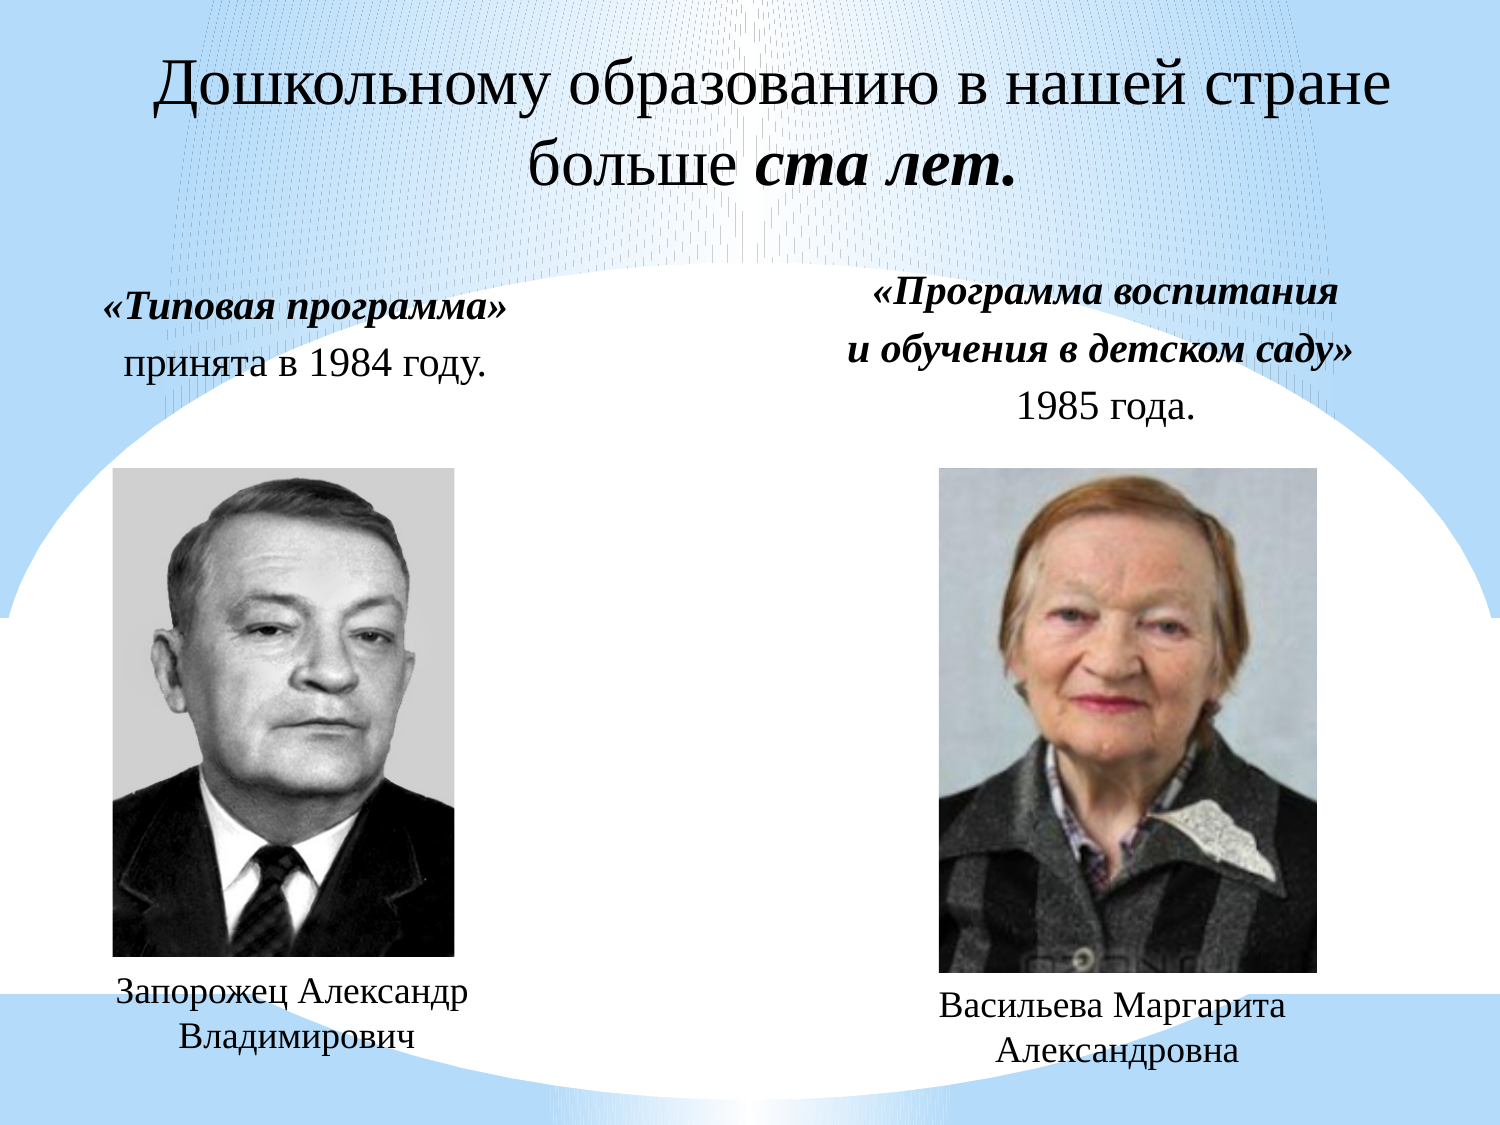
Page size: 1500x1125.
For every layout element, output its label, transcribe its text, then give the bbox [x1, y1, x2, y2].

text_box Дошкольному образованию в нашей стране больше ста лет. [76, 30, 1471, 206]
text_box «Программа воспитания и обучения в детском саду» 1985 года. [777, 248, 1436, 436]
picture [112, 468, 455, 957]
text_box Запорожец Александр Владимирович [100, 959, 494, 1109]
text_box Васильева Маргарита Александровна [923, 972, 1311, 1077]
text_box «Типовая программа» принята в 1984 году. [0, 262, 613, 393]
picture [938, 468, 1317, 973]
